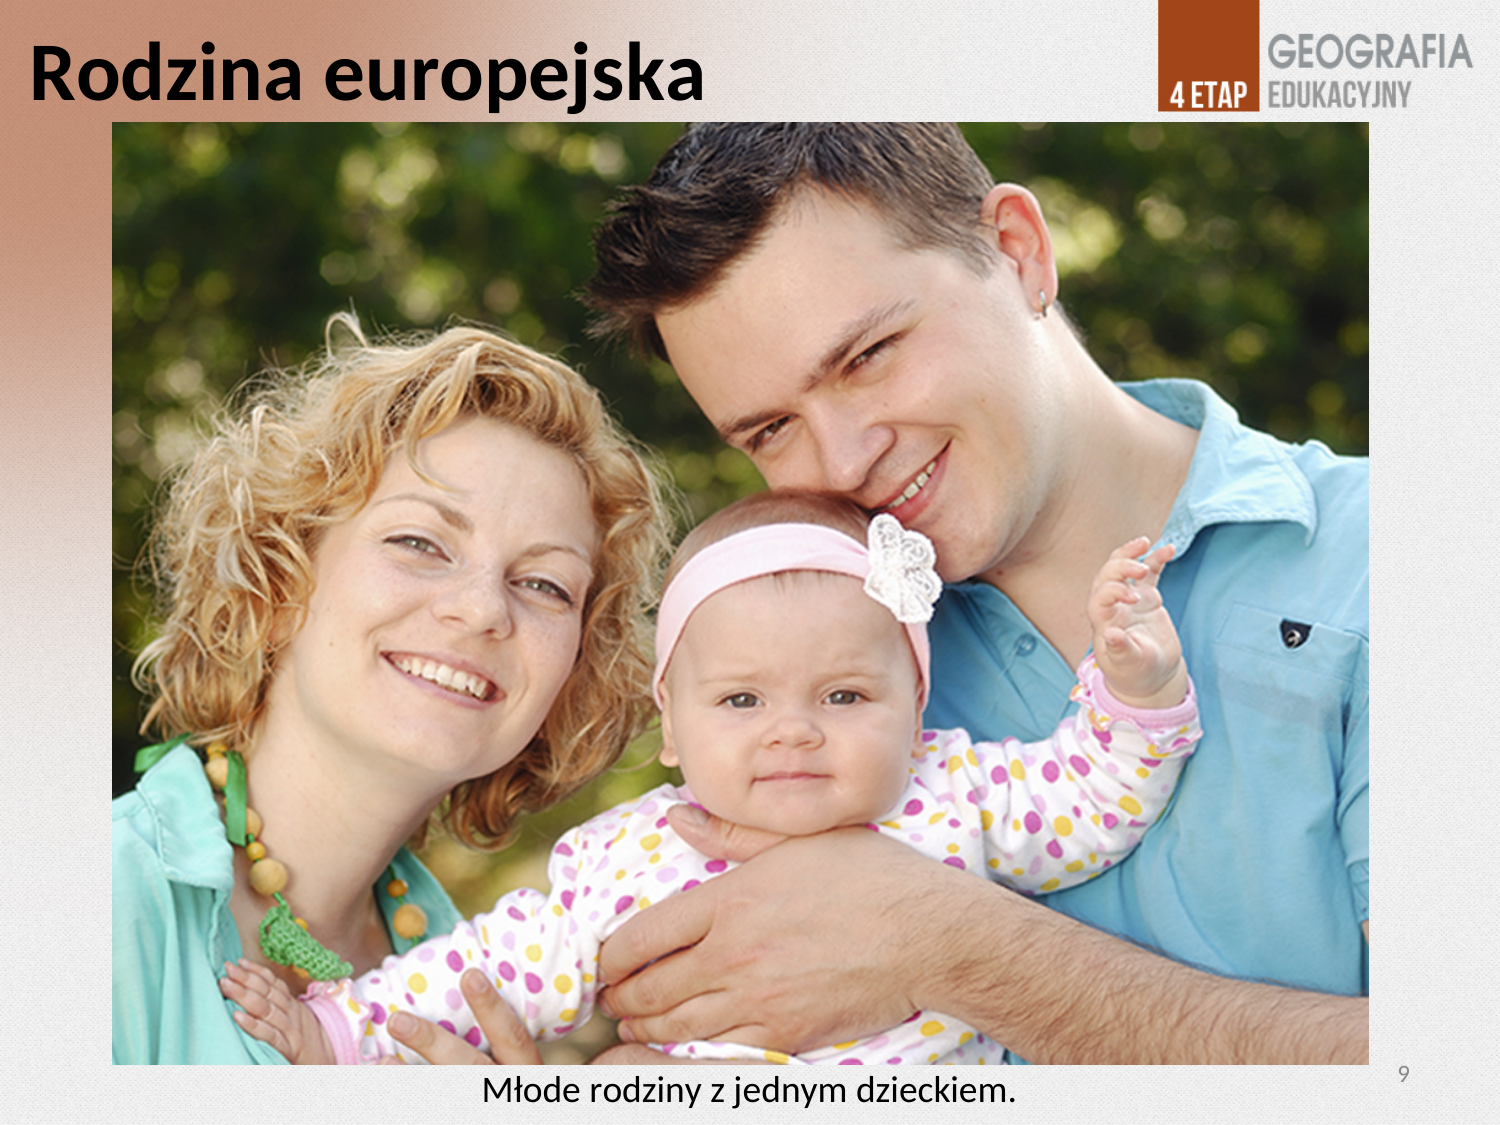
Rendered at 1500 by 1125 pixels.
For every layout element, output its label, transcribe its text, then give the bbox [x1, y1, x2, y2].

picture [0, 0, 1500, 1125]
text_box Młode rodziny z jednym dzieckiem. [466, 1065, 1033, 1118]
text_box Rodzina europejska [14, 0, 1365, 161]
text_box <numer> [1074, 1042, 1426, 1103]
